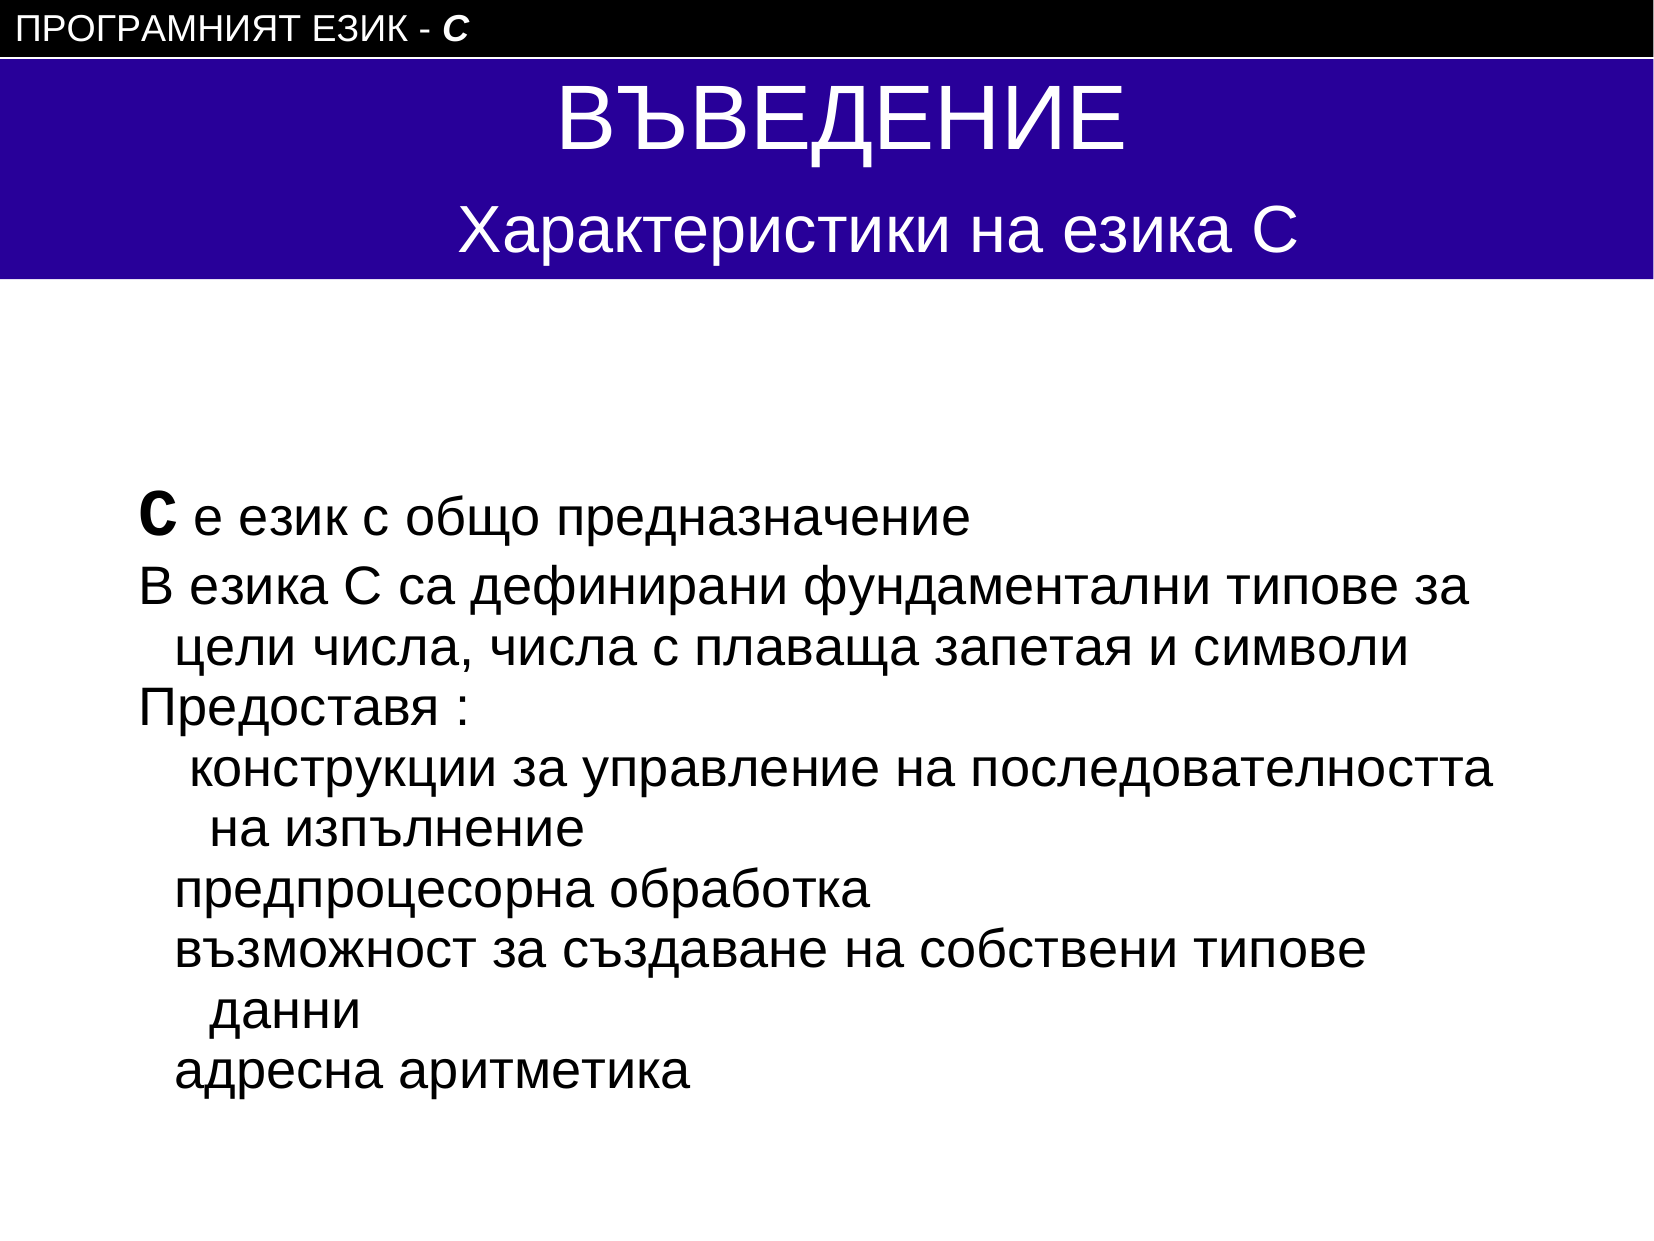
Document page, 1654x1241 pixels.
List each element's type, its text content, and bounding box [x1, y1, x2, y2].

text_box ВЪВЕДЕНИЕ Характеристики на езика С [0, 59, 1654, 280]
text_box ПРОГРАМНИЯT ЕЗИК - С [0, 0, 1654, 57]
text_box С е език с общо предназначение В езика С са дефинирани фундаментални типове за цели числа, числа с плаваща запетая и символи Предоставя : конструкции за управление на последователността на изпълнение предпроцесорна обработка възможност за създаване на собствени типове данни адресна аритметика [88, 472, 1536, 1108]
